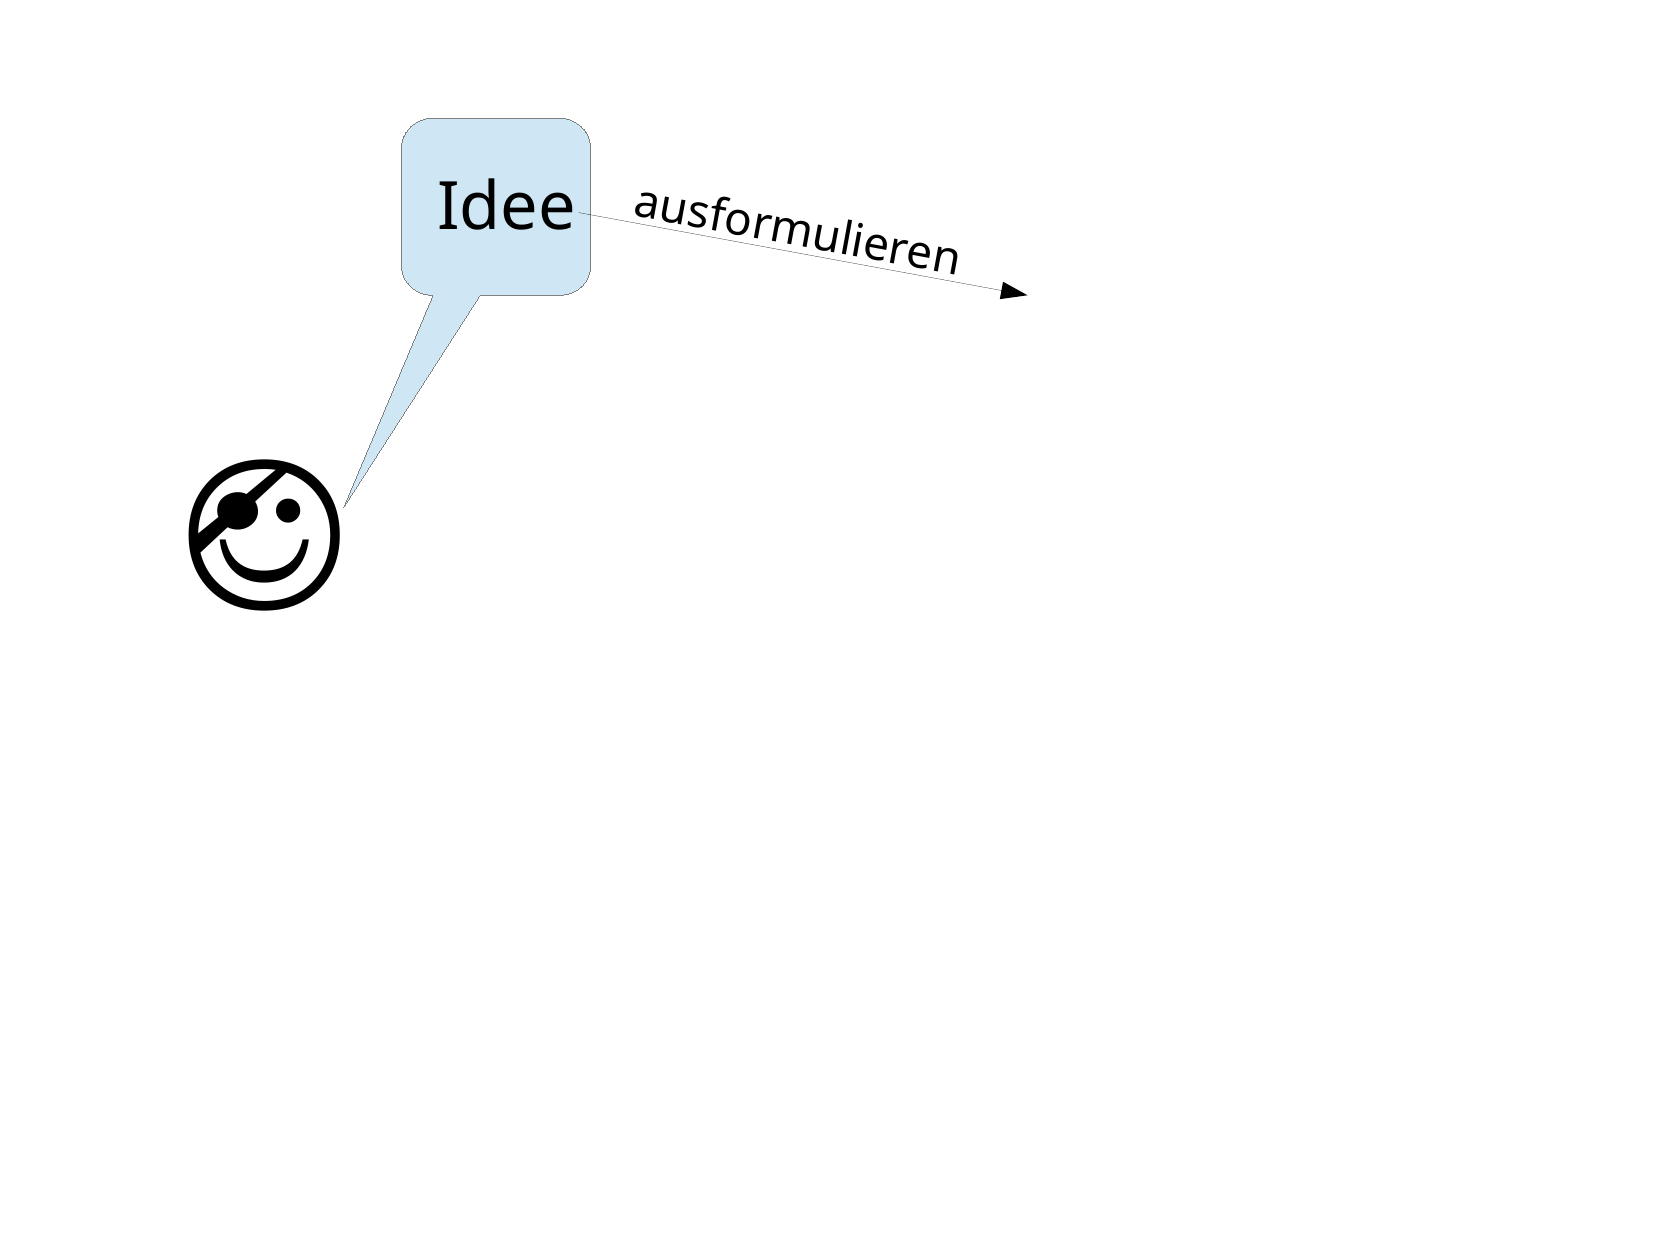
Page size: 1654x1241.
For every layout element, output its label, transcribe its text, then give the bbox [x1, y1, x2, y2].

text_box Idee [437, 159, 579, 248]
text_box ausformulieren [627, 155, 993, 306]
text_box  [165, 462, 364, 678]
text_box [343, 118, 591, 508]
